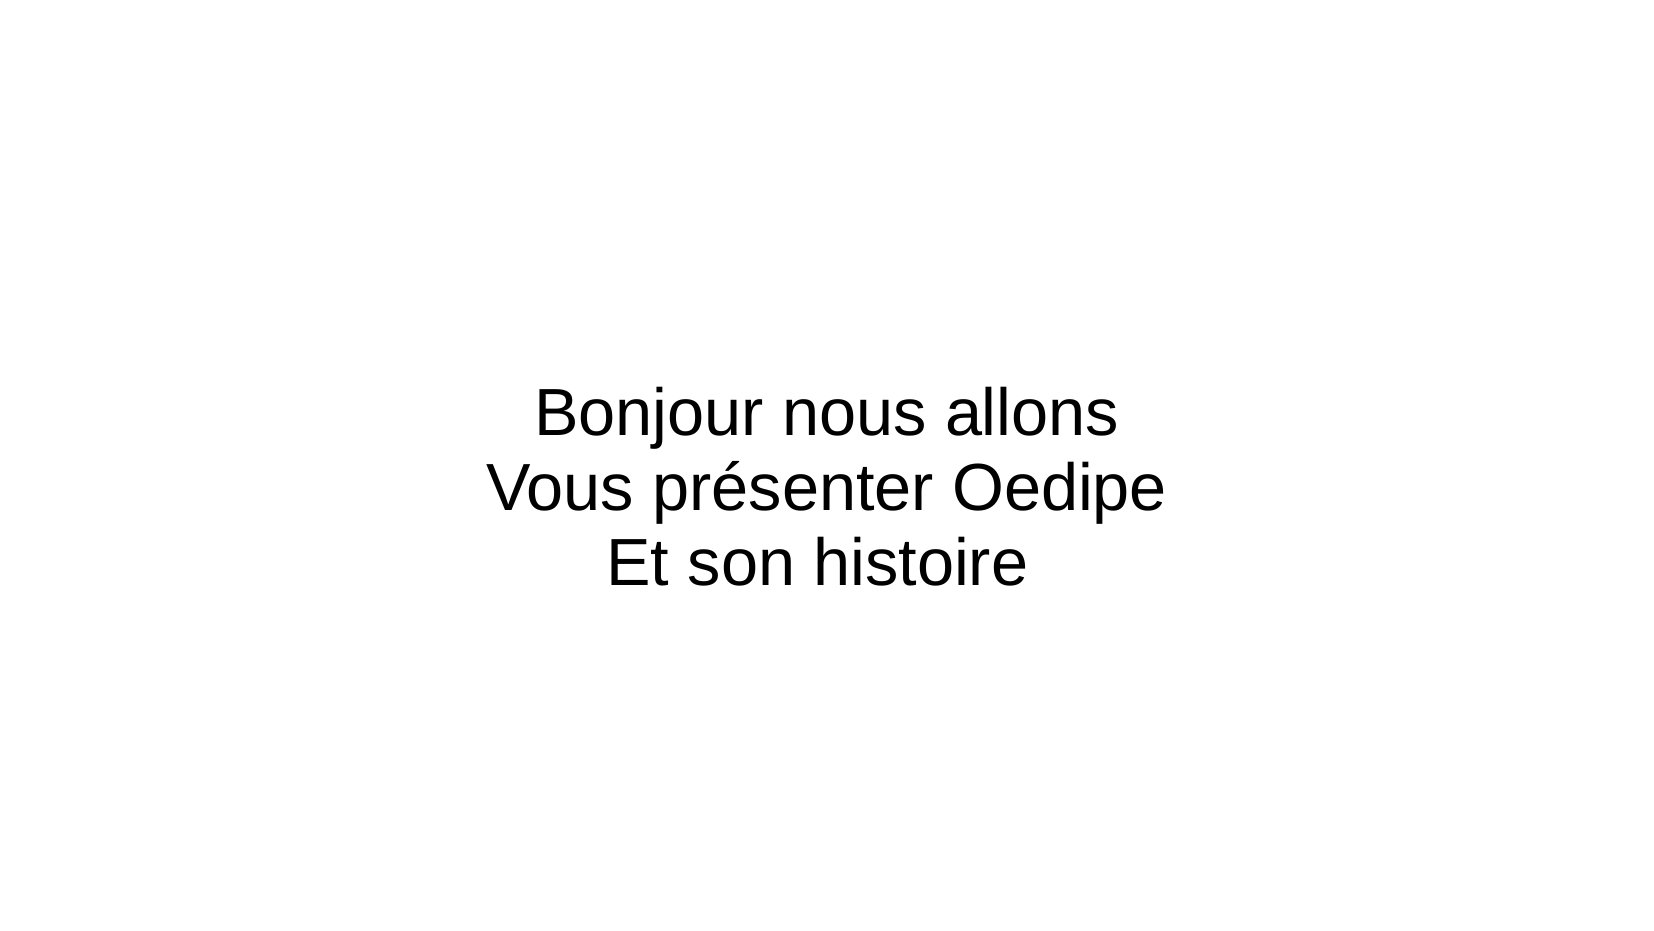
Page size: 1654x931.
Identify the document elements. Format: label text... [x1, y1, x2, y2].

subtitle Bonjour nous allons Vous présenter Oedipe Et son histoire [82, 217, 1571, 758]
